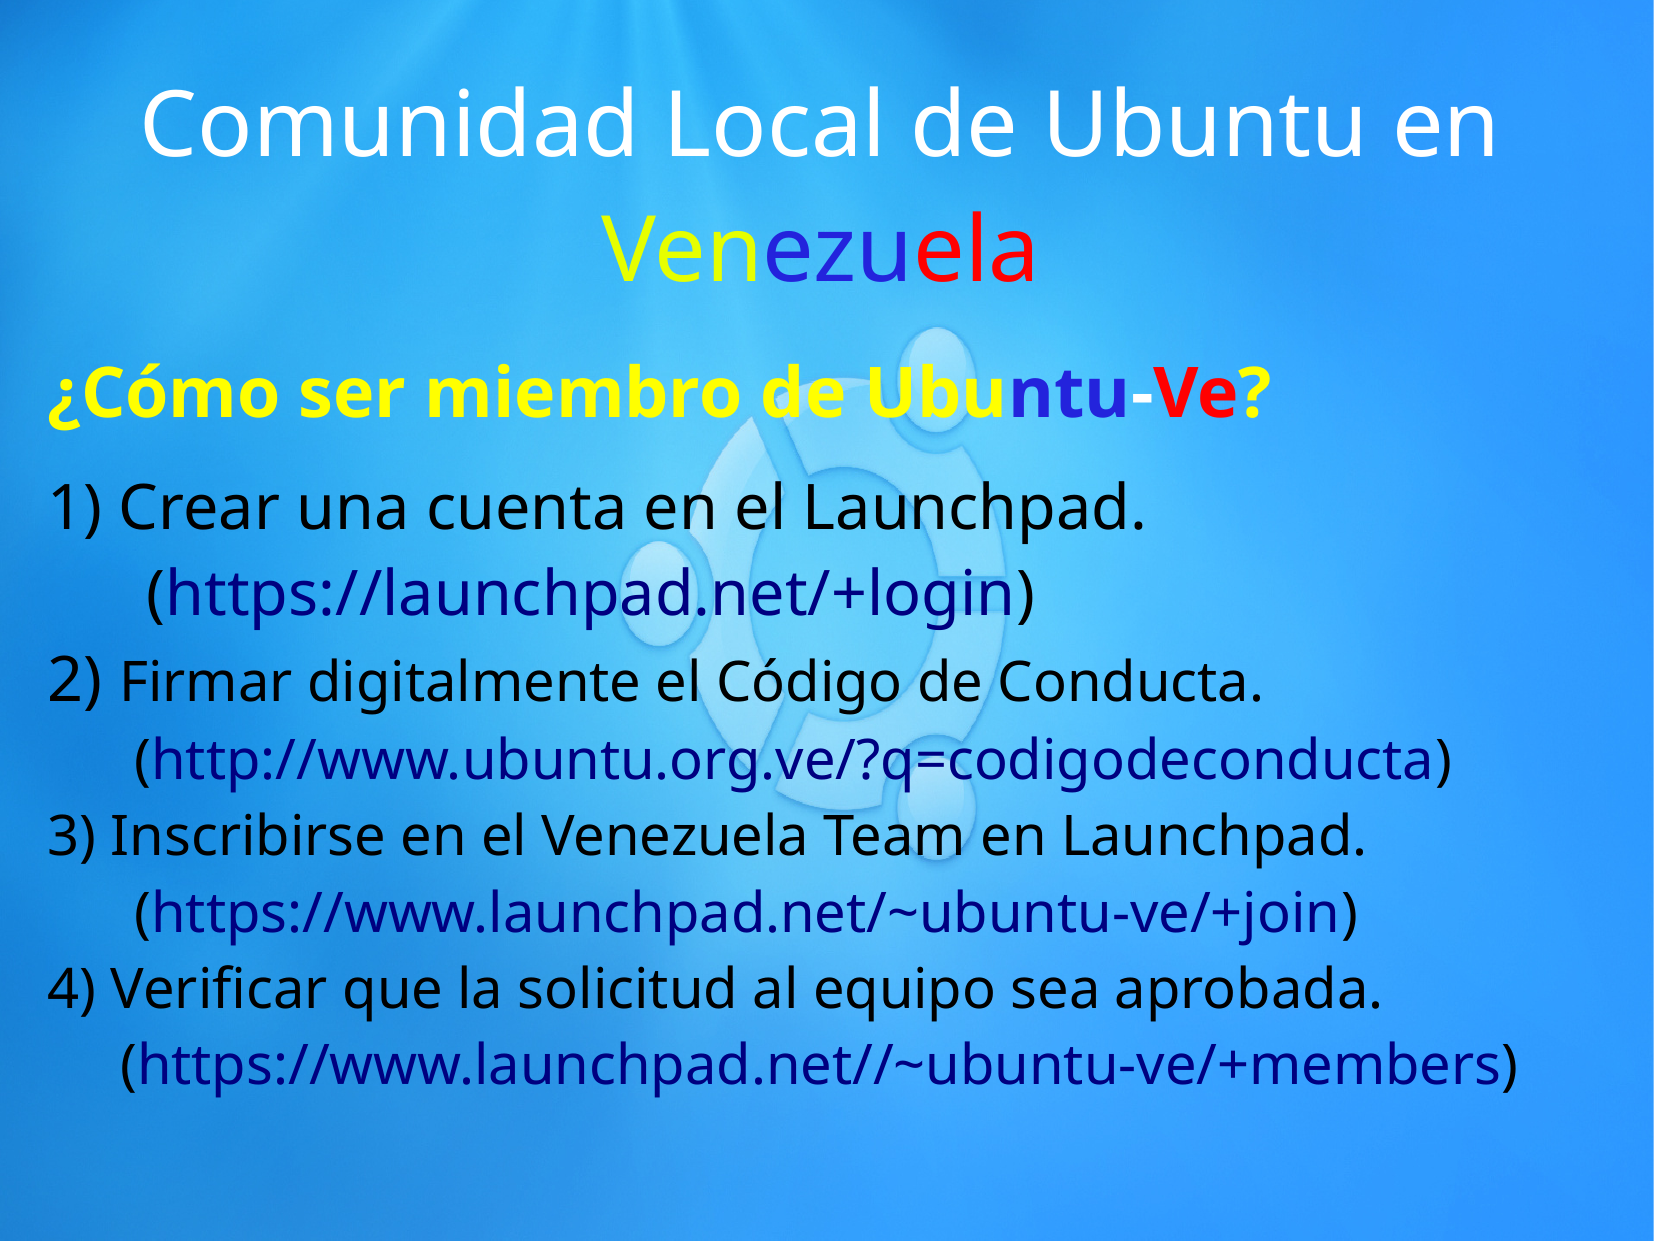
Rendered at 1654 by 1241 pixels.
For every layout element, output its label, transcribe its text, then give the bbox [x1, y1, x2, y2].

picture [0, 0, 1654, 1241]
title Comunidad Local de Ubuntu en Venezuela [11, 11, 1630, 355]
list ¿Cómo ser miembro de Ubuntu-Ve? 1) Crear una cuenta en el Launchpad. (https://launchpad.net/+login) 2) Firmar digitalmente el Código de Conducta. (http://www.ubuntu.org.ve/?q=codigodeconducta) 3) Inscribirse en el Venezuela Team en Launchpad. (https://www.launchpad.net/~ubuntu-ve/+join) 4) Verificar que la solicitud al equipo sea aprobada. (https://www.launchpad.net//~ubuntu-ve/+members) [0, 342, 1619, 1198]
